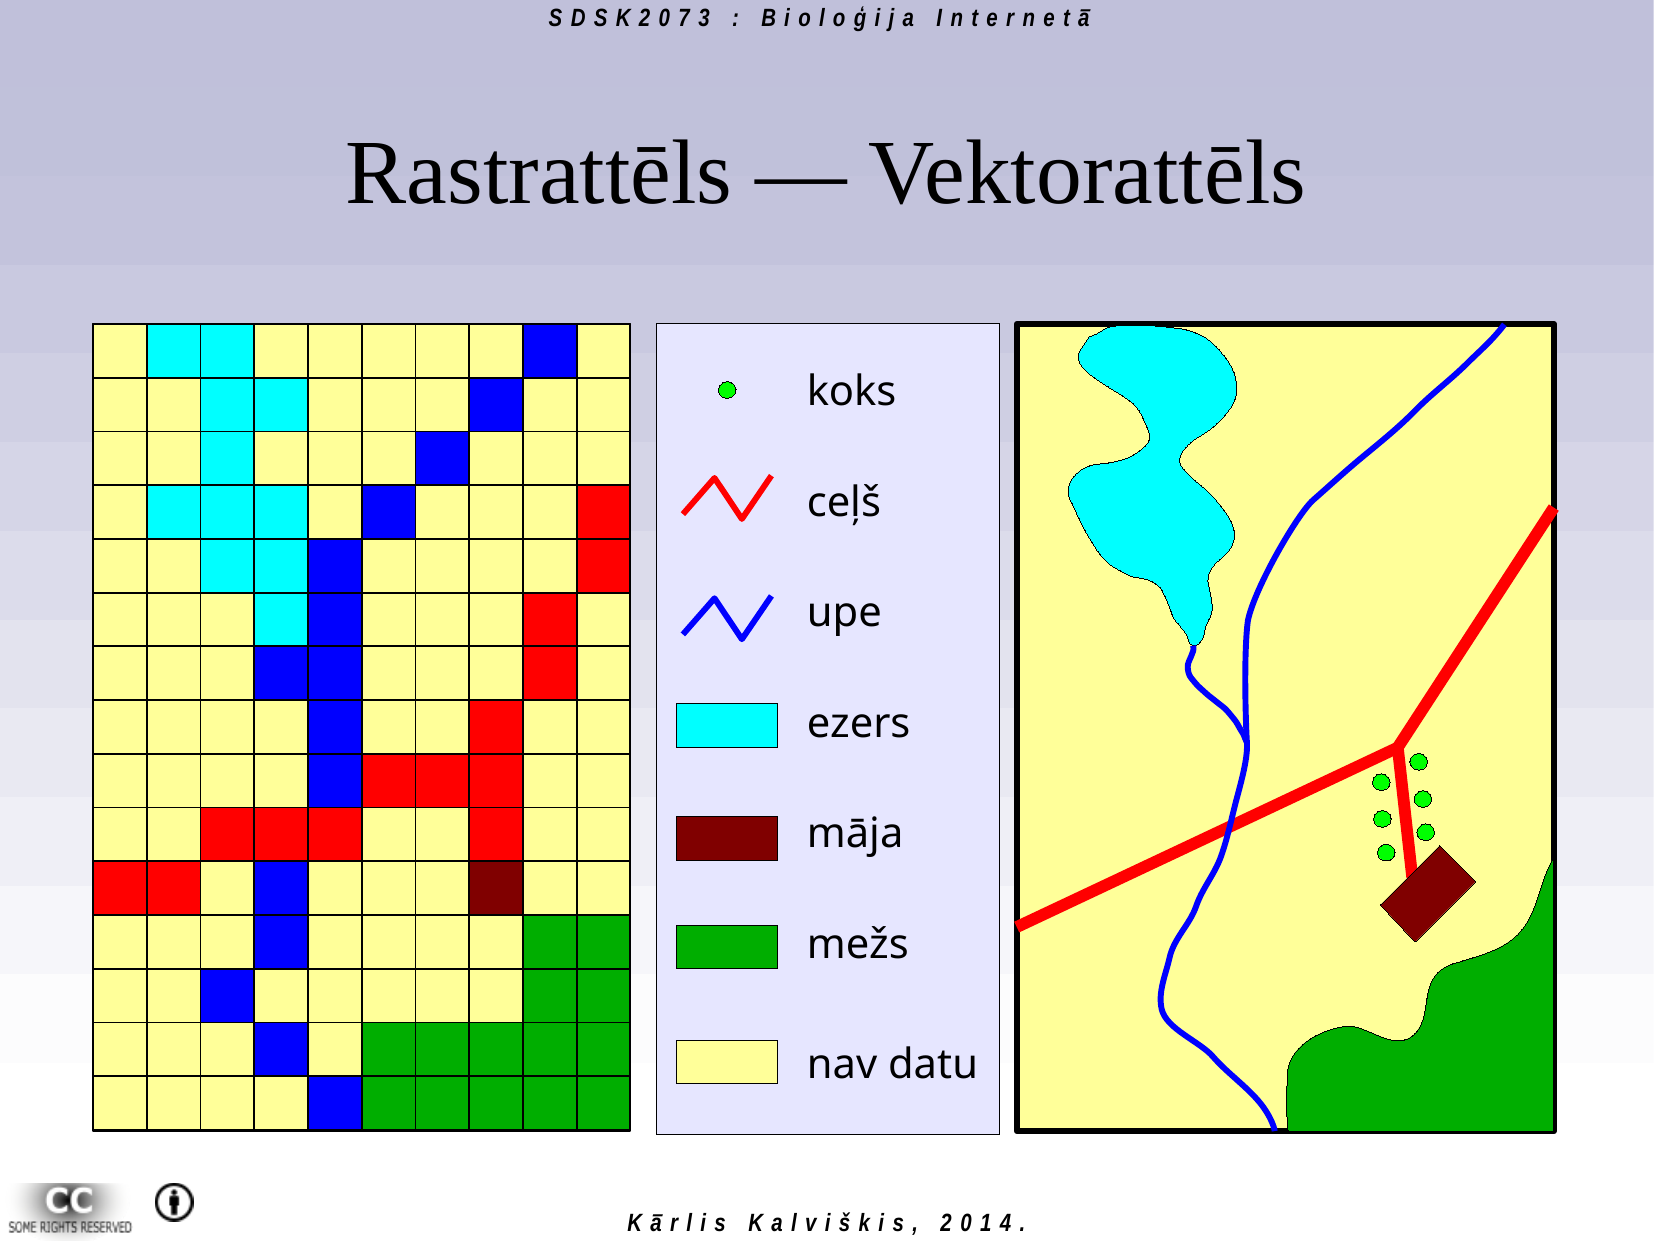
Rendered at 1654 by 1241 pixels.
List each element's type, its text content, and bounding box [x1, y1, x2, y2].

text_box [1016, 837, 1271, 1132]
text_box mežs [806, 917, 907, 967]
picture [0, 0, 1654, 1241]
text_box [1164, 520, 1554, 1132]
text_box [1236, 323, 1554, 816]
text_box [656, 323, 1000, 1135]
text_box [94, 325, 629, 1130]
text_box nav datu [806, 1038, 975, 1087]
text_box ceļš [806, 475, 881, 525]
text_box māja [806, 807, 901, 856]
text_box upe [806, 586, 879, 635]
text_box [1016, 323, 1501, 920]
text_box ezers [806, 696, 908, 746]
title Rastrattēls — Vektorattēls [29, 49, 1625, 296]
text_box koks [806, 364, 894, 414]
